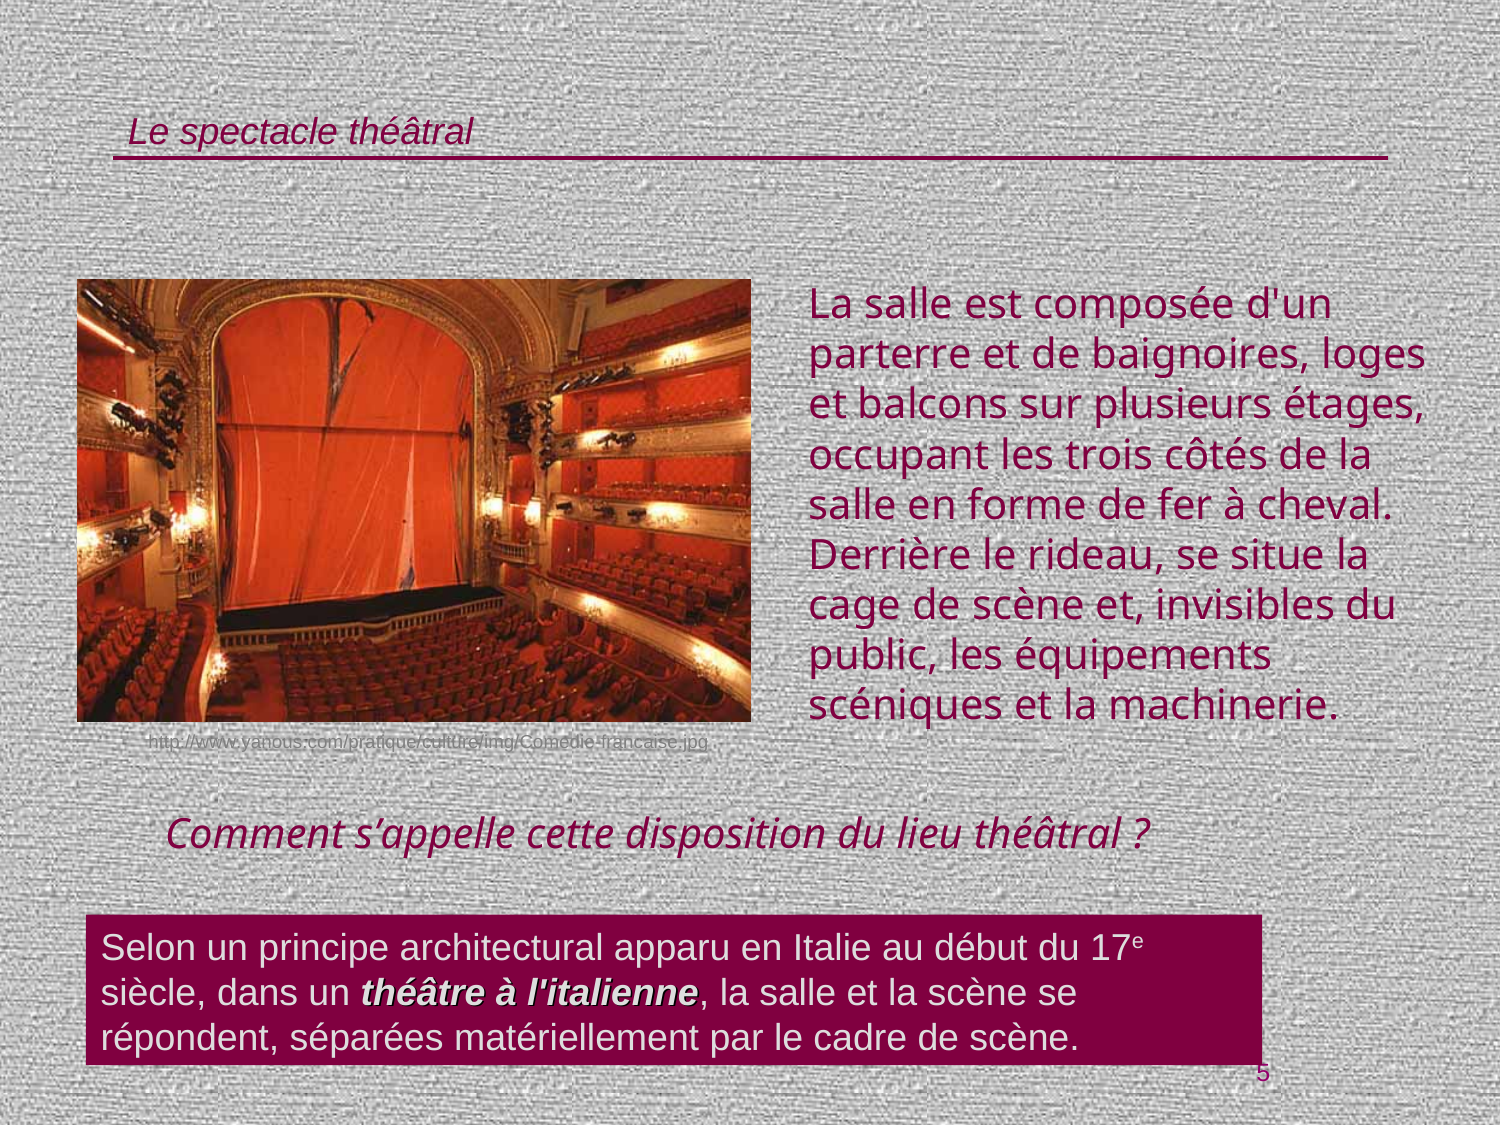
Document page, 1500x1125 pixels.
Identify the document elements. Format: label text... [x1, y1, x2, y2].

text_box Selon un principe architectural apparu en Italie au début du 17e siècle, dans un théâtre à l'italienne, la salle et la scène se répondent, séparées matériellement par le cadre de scène. [85, 914, 1263, 1066]
text_box Comment s’appelle cette disposition du lieu théâtral ? [149, 799, 1448, 865]
picture [0, 0, 1500, 1125]
text_box http://www.yanous.com/pratique/culture/img/Comedie-francaise.jpg [133, 722, 751, 761]
text_box La salle est composée d'un parterre et de baignoires, loges et balcons sur plusieurs étages, occupant les trois côtés de la salle en forme de fer à cheval. Derrière le rideau, se situe la cage de scène et, invisibles du public, les équipements scéniques et la machinerie. [793, 269, 1480, 736]
